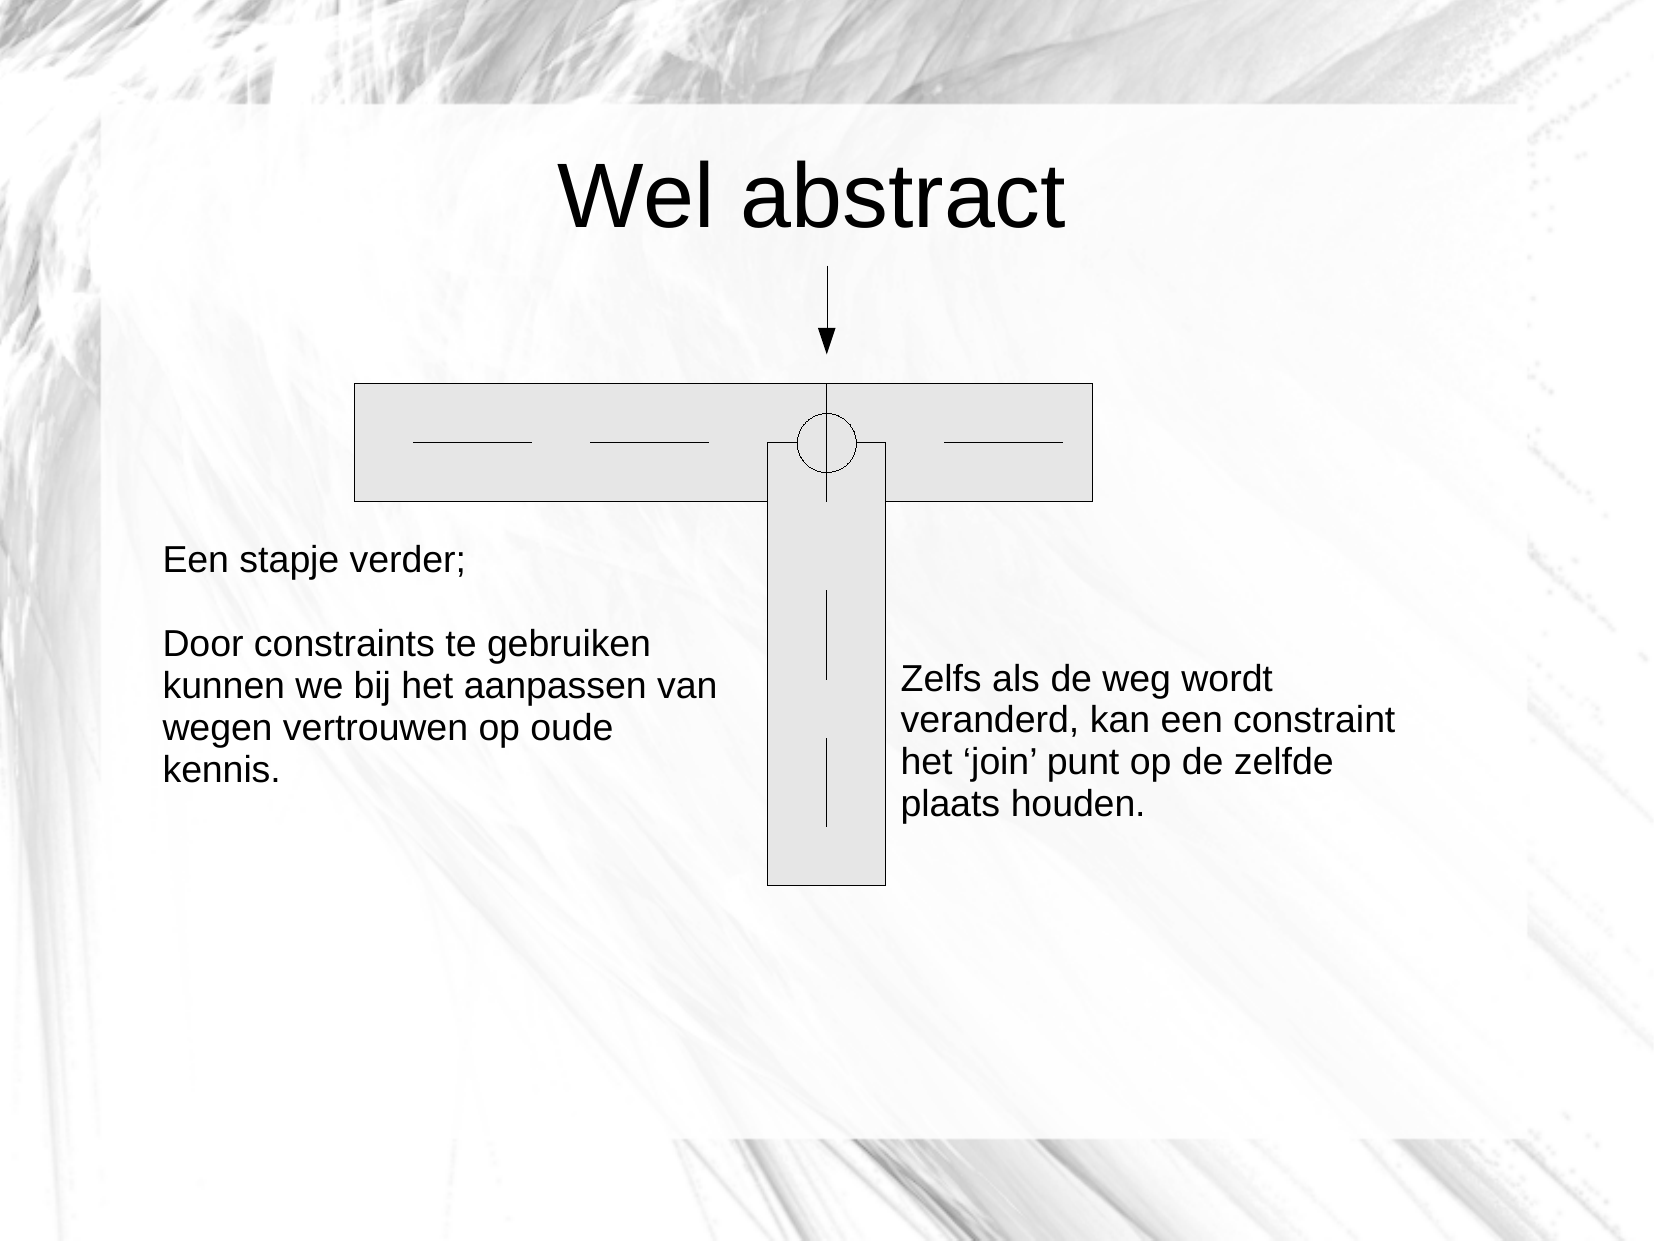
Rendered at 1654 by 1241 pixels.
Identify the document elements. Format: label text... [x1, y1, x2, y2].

text_box [354, 383, 1093, 886]
text_box Zelfs als de weg wordt veranderd, kan een constraint het ‘join’ punt op de zelfde plaats houden. [885, 649, 1418, 833]
text_box Een stapje verder; Door constraints te gebruiken kunnen we bij het aanpassen van wegen vertrouwen op oude kennis. [147, 531, 739, 799]
picture [0, 0, 1654, 1241]
title Wel abstract [118, 112, 1506, 281]
